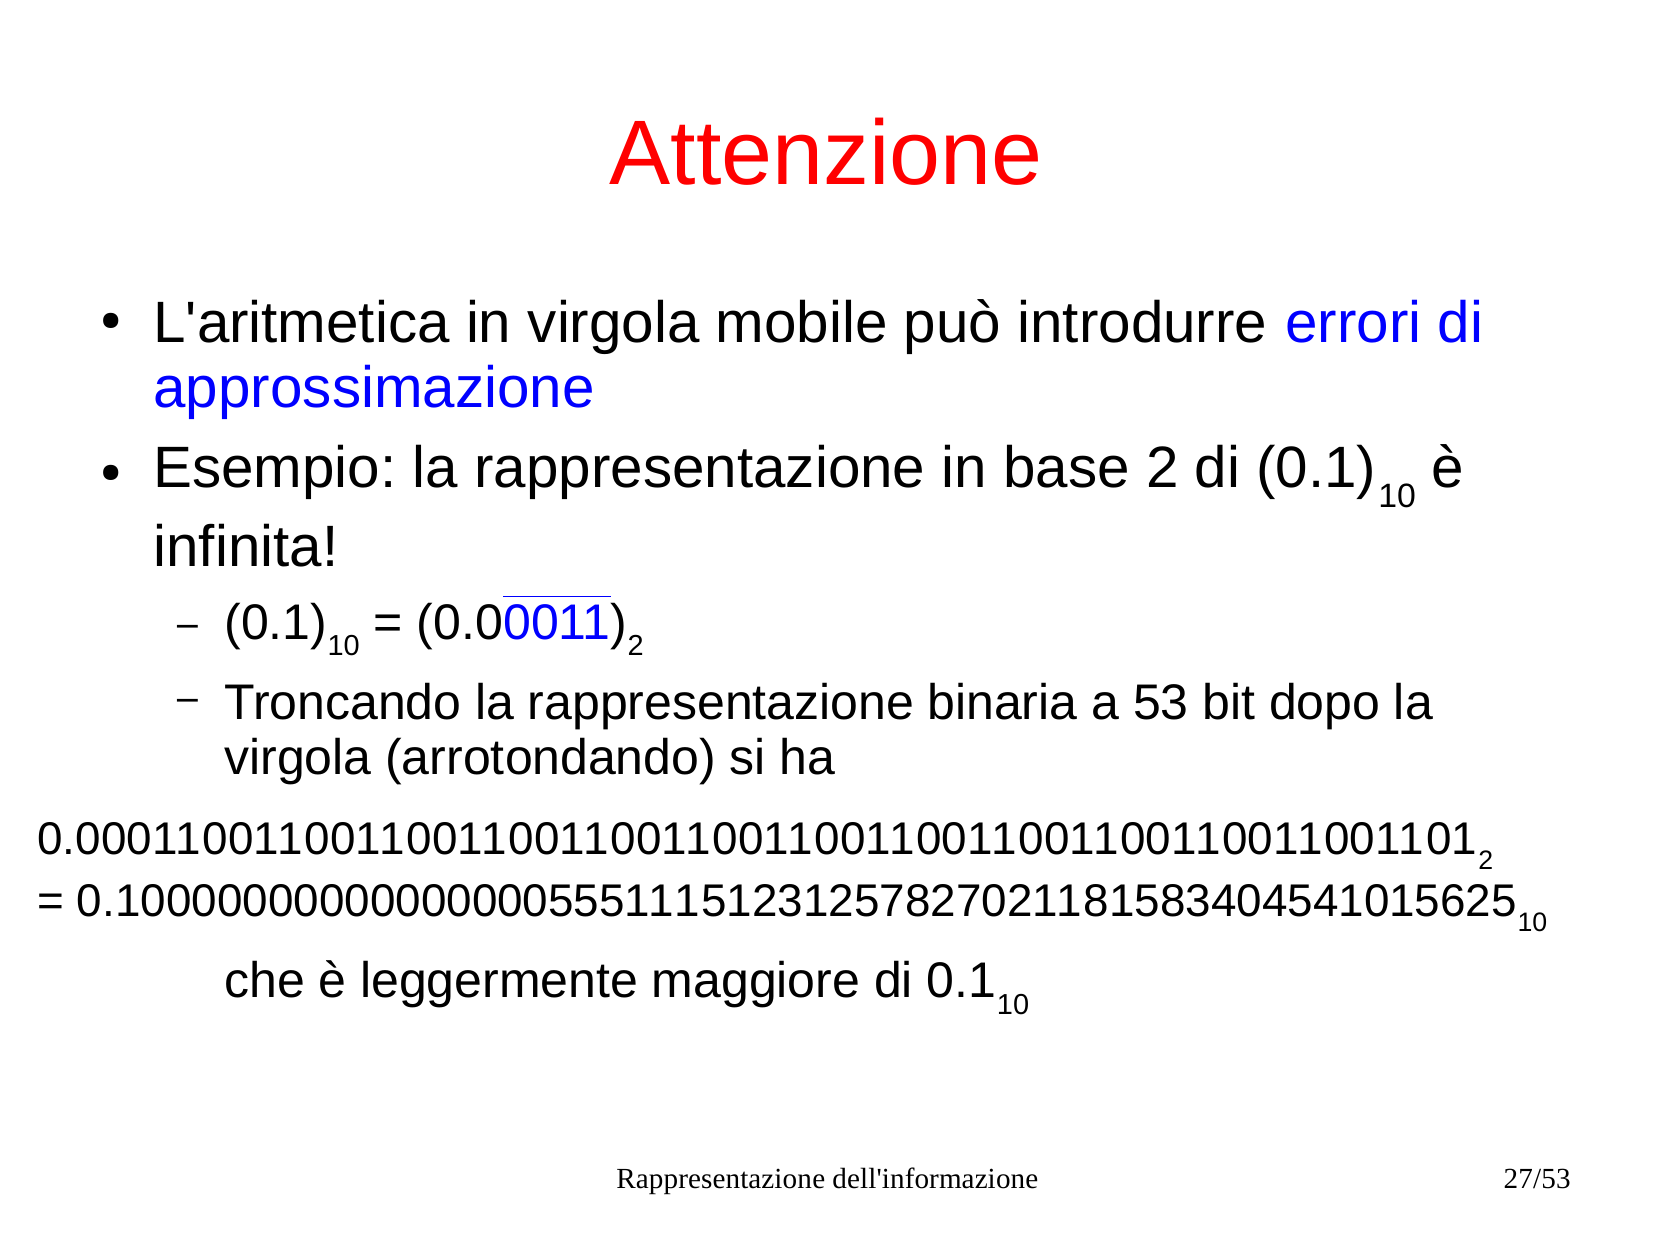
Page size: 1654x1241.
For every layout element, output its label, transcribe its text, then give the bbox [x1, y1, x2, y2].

title Attenzione [82, 49, 1571, 257]
list L'aritmetica in virgola mobile può introdurre errori di approssimazione Esempio: la rappresentazione in base 2 di (0.1)10 è infinita! (0.1)10 = (0.00011)2 Troncando la rappresentazione binaria a 53 bit dopo la virgola (arrotondando) si ha che è leggermente maggiore di 0.110 [82, 290, 1571, 812]
list L'aritmetica in virgola mobile può introdurre errori di approssimazione Esempio: la rappresentazione in base 2 di (0.1)10 è infinita! (0.1)10 = (0.00011)2 Troncando la rappresentazione binaria a 53 bit dopo la virgola (arrotondando) si ha che è leggermente maggiore di 0.110 [82, 938, 1571, 1126]
text_box 0.00011001100110011001100110011001100110011001100110011012 = 0.100000000000000005551115123125782702118158340454101562510 [37, 812, 1613, 938]
